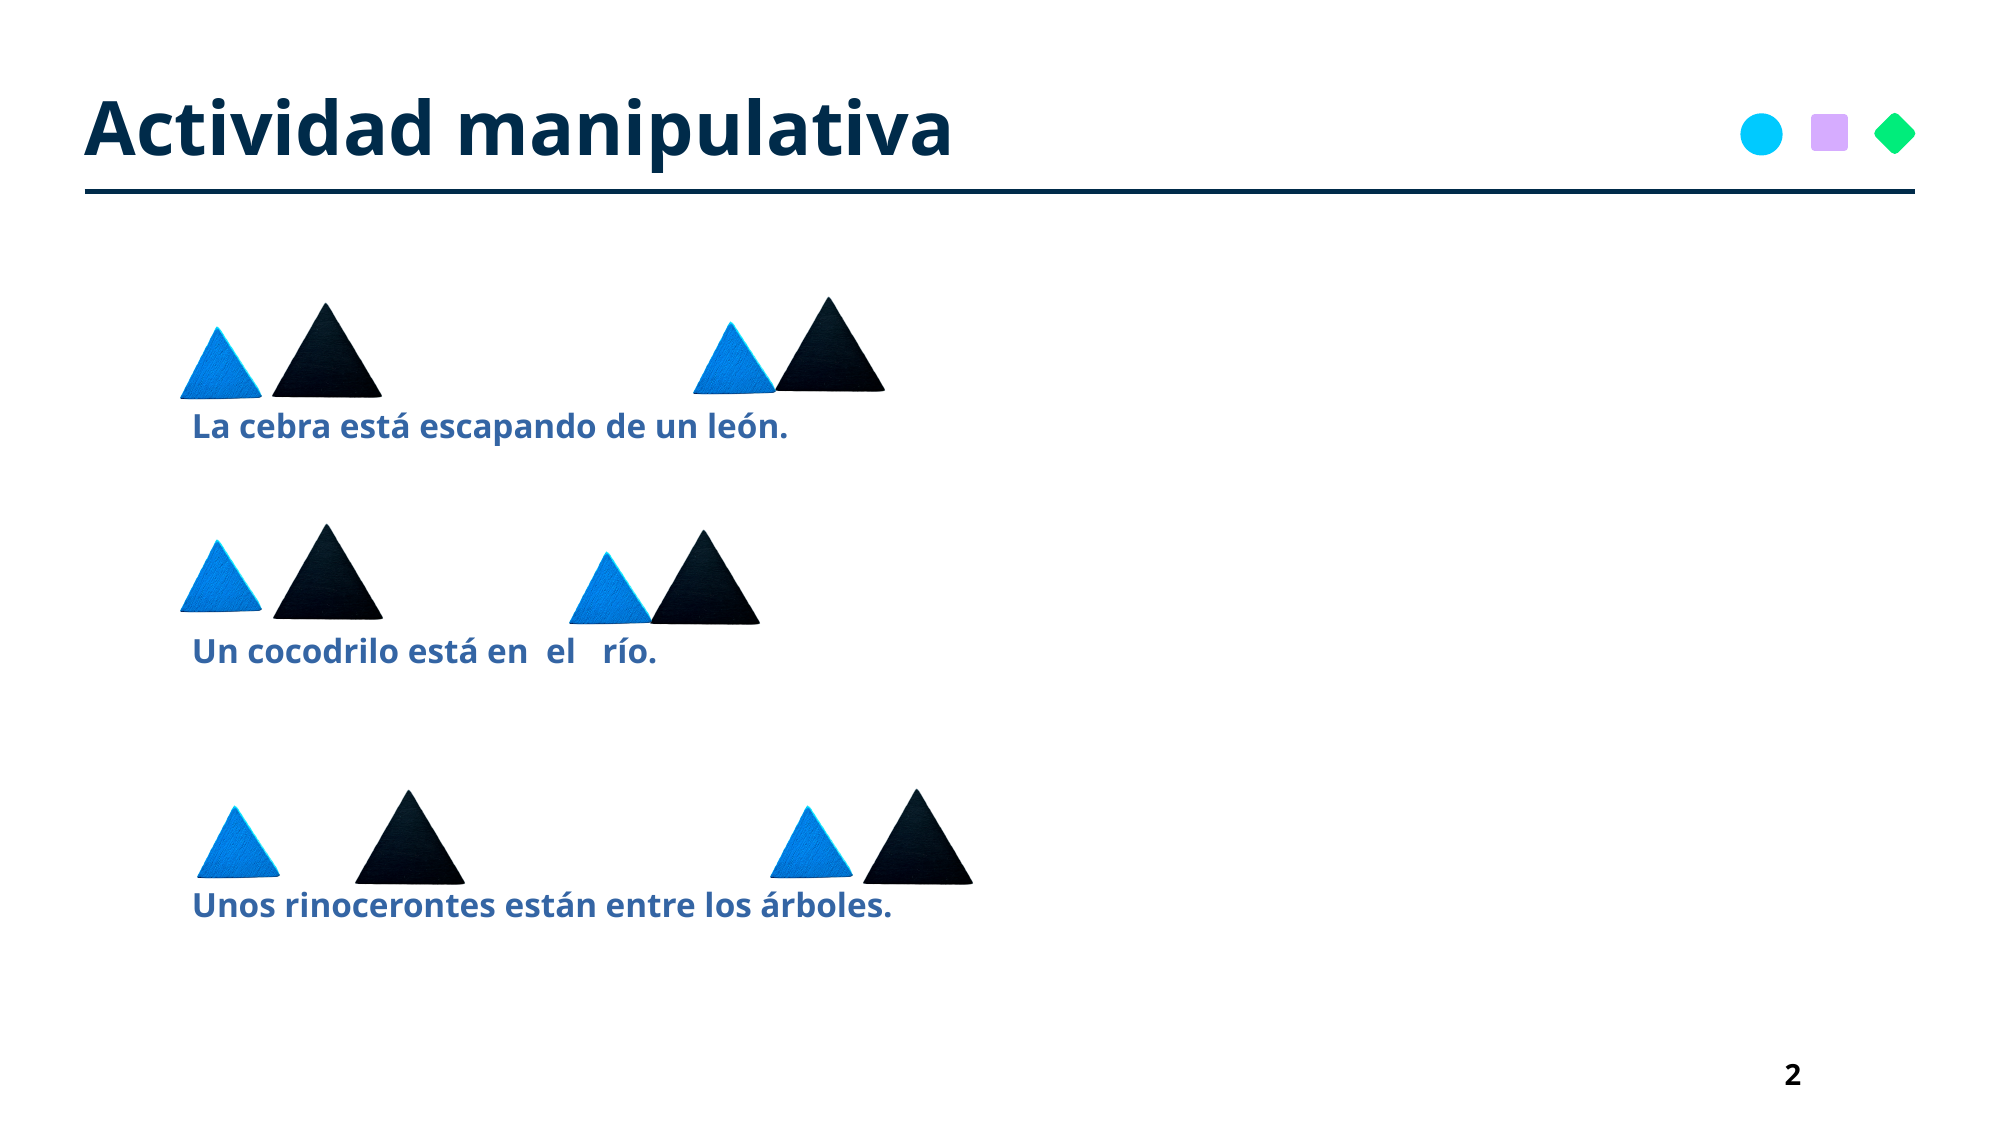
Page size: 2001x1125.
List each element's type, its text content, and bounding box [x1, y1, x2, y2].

picture [862, 787, 974, 886]
picture [271, 301, 383, 399]
text_box La cebra está escapando de un león. [177, 370, 1071, 481]
picture [566, 528, 761, 632]
picture [177, 318, 266, 407]
picture [767, 797, 857, 886]
picture [177, 531, 266, 620]
text_box Unos rinocerontes están entre los árboles. [177, 856, 1654, 1017]
picture [272, 522, 384, 621]
picture [194, 797, 284, 886]
text_box Un cocodrilo está en el río. [177, 593, 1564, 709]
picture [690, 295, 886, 402]
picture [354, 788, 466, 886]
title Actividad manipulativa [84, 29, 1601, 178]
